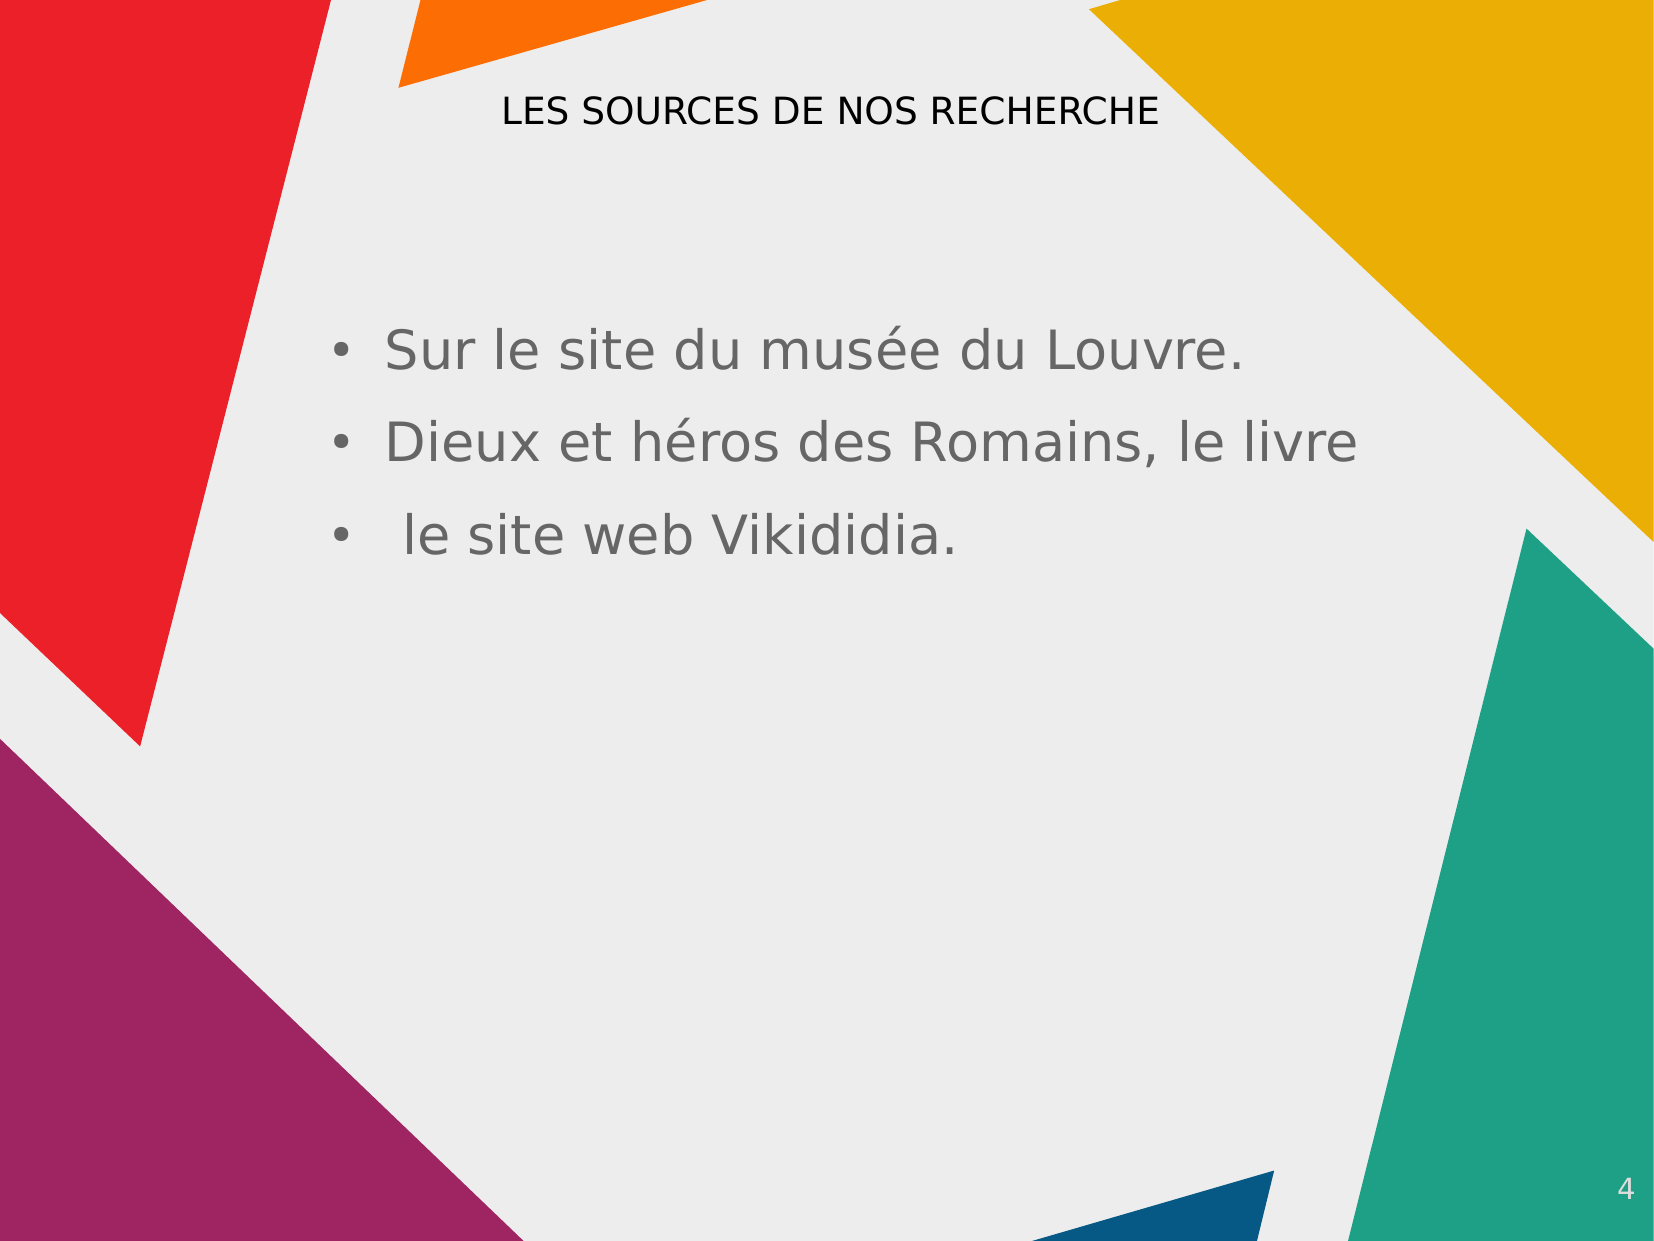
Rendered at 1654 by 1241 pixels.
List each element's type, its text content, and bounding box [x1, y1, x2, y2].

text_box LES SOURCES DE NOS RECHERCHE [354, 82, 1264, 142]
title [289, 49, 1372, 257]
list Sur le site du musée du Louvre. Dieux et héros des Romains, le livre le site web Vikididia. [313, 318, 1378, 1090]
